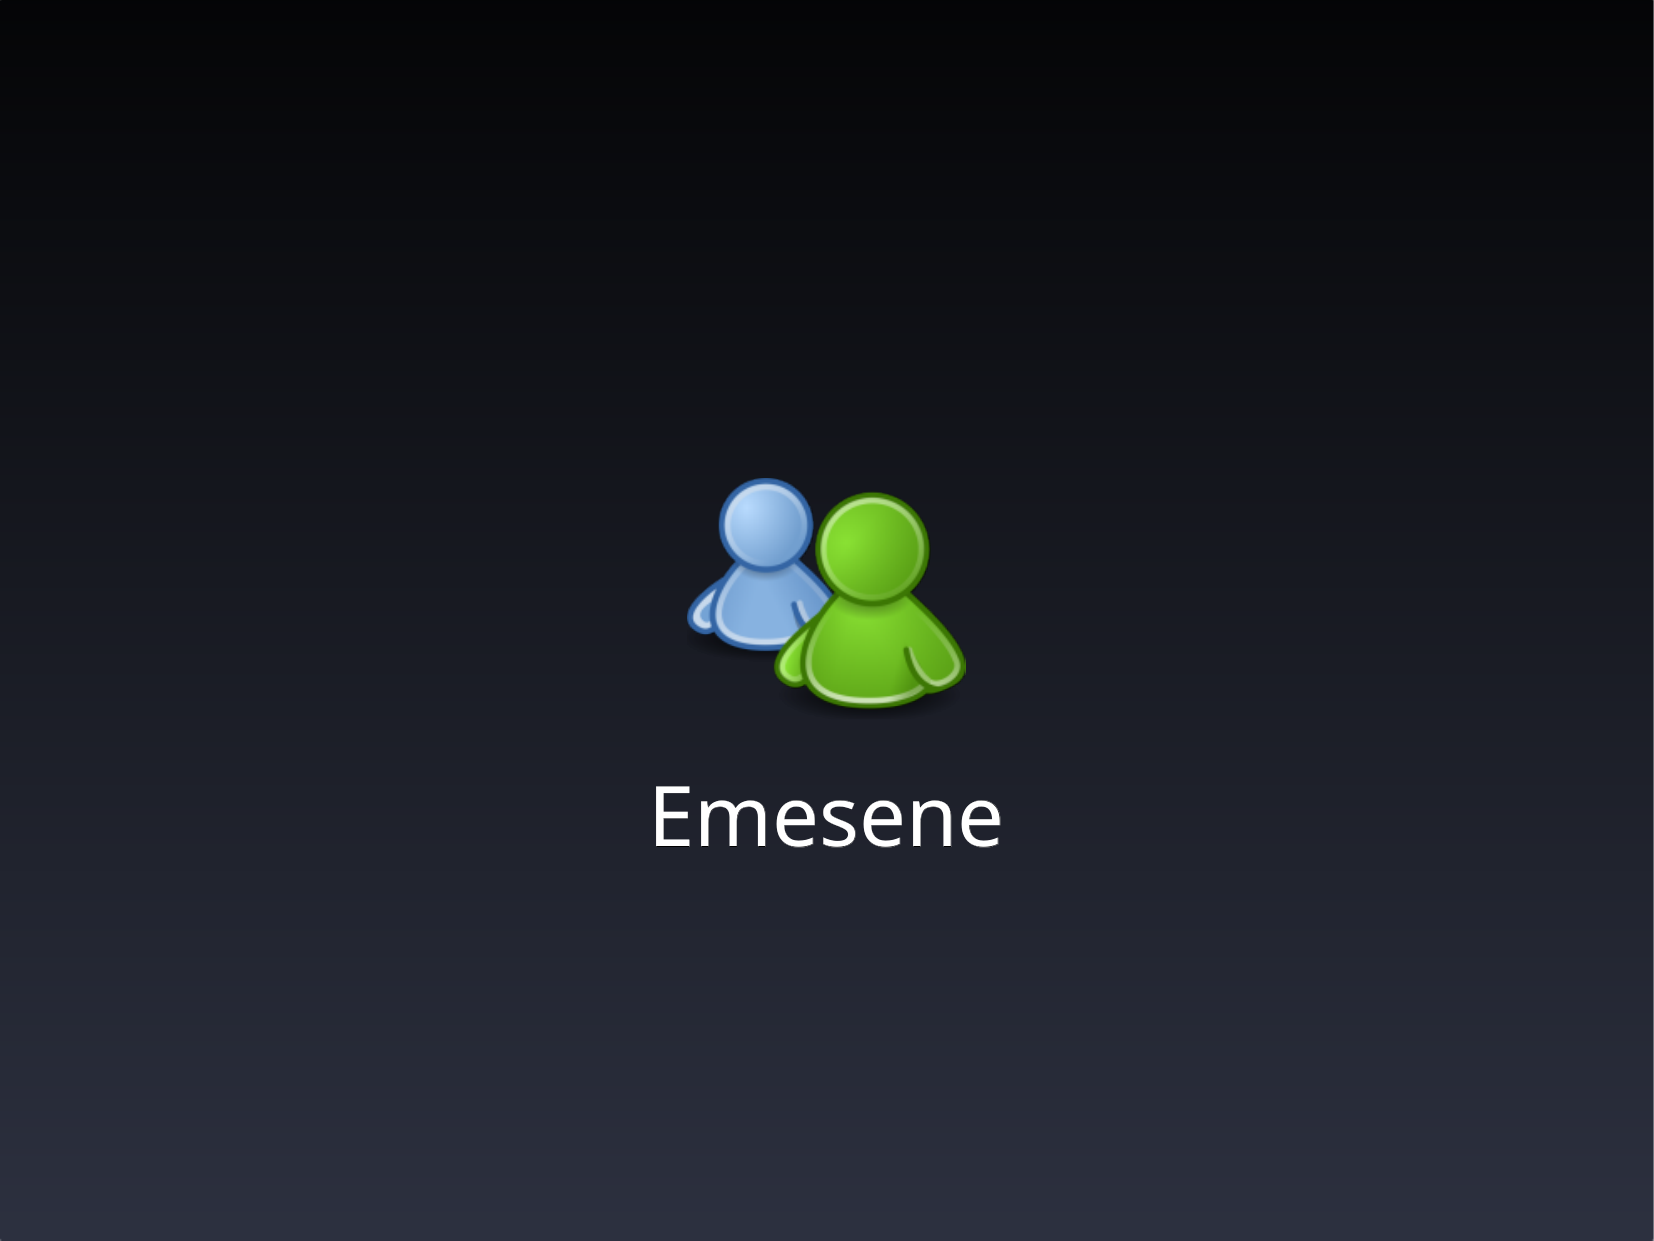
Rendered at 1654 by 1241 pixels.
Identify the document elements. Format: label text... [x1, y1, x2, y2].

text_box Emesene [206, 750, 1447, 860]
picture [0, 0, 1654, 1241]
